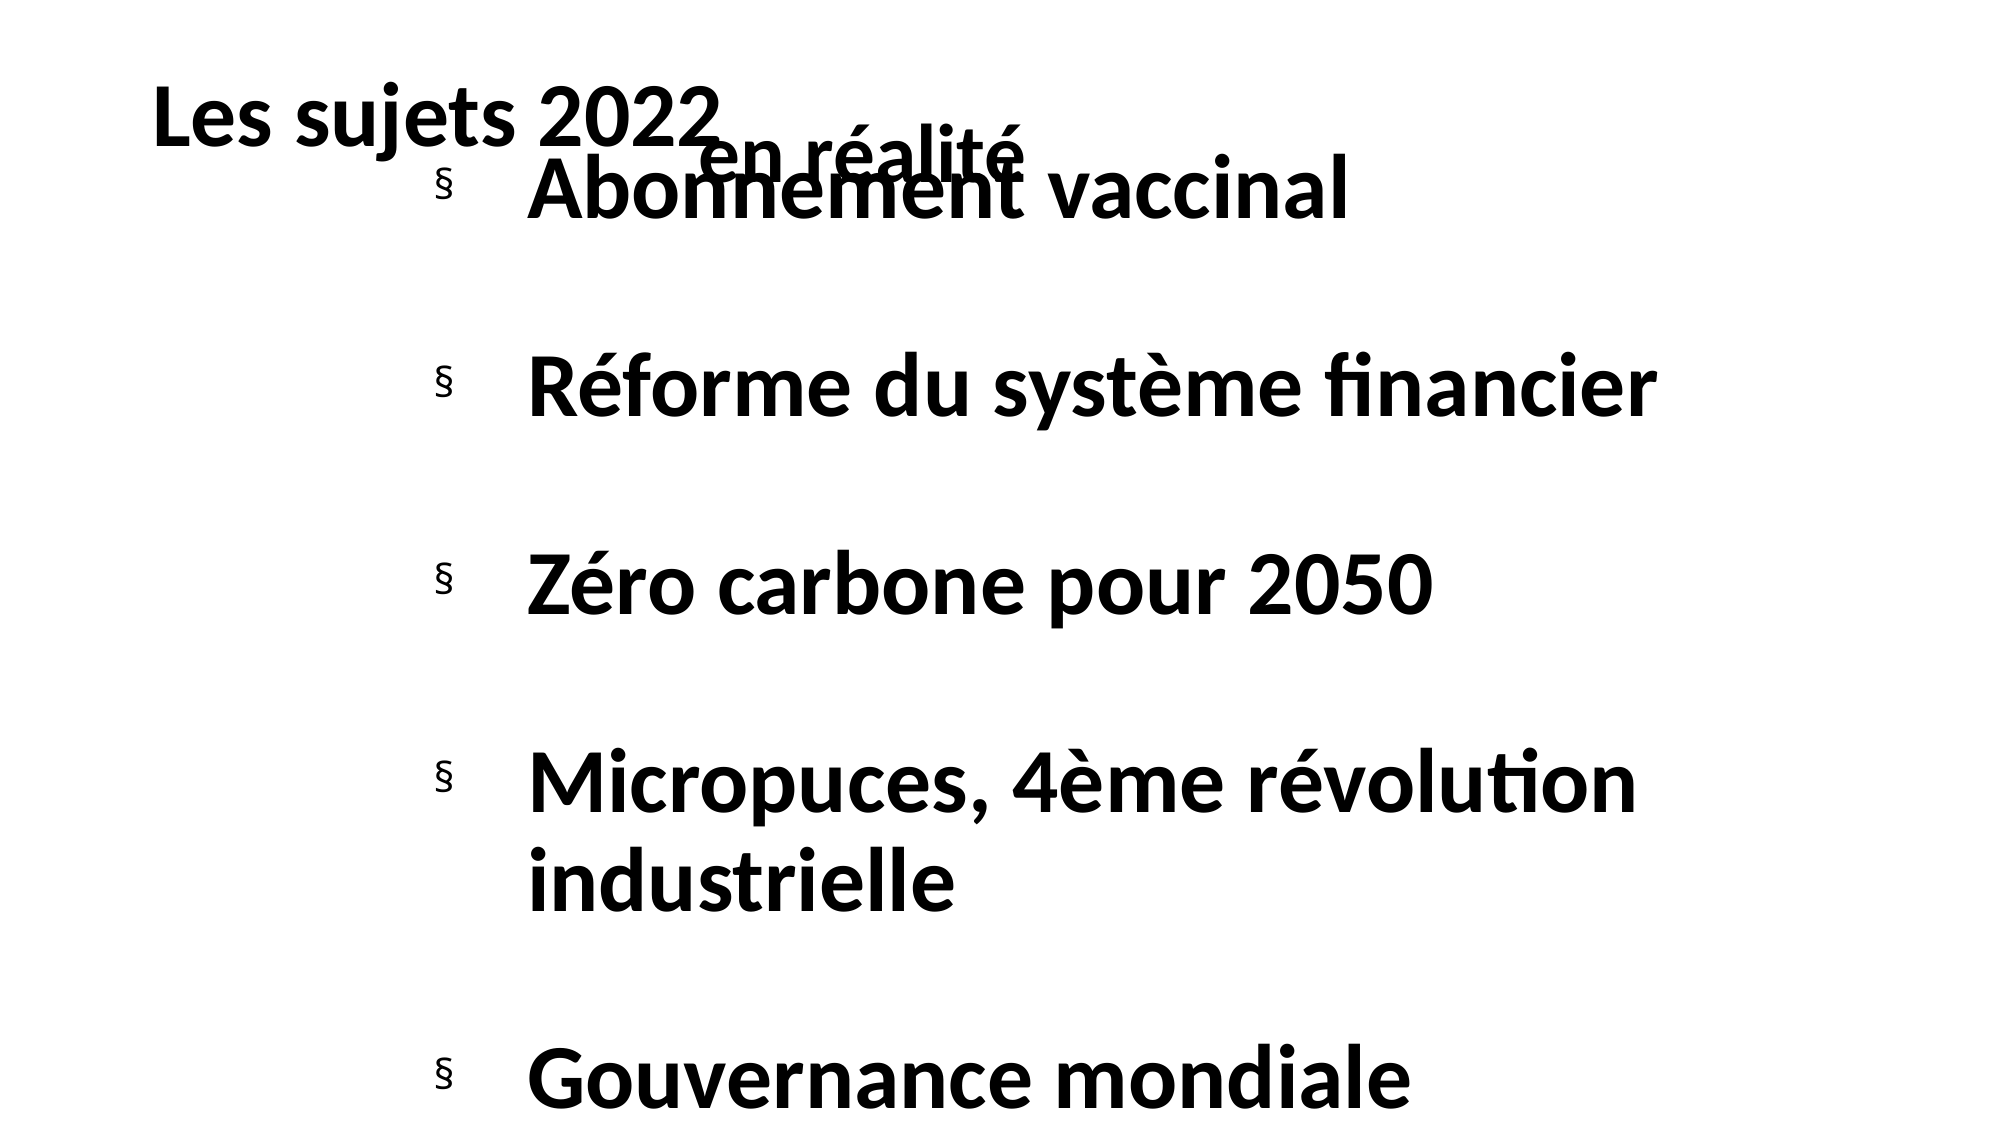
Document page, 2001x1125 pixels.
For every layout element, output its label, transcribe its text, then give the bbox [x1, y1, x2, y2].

title Les sujets 2022 [137, 59, 742, 278]
text_box Abonnement vaccinal Réforme du système financier Zéro carbone pour 2050 Micropuces, 4ème révolution industrielle Gouvernance mondiale [418, 295, 1886, 973]
text_box en réalité [684, 92, 1153, 207]
